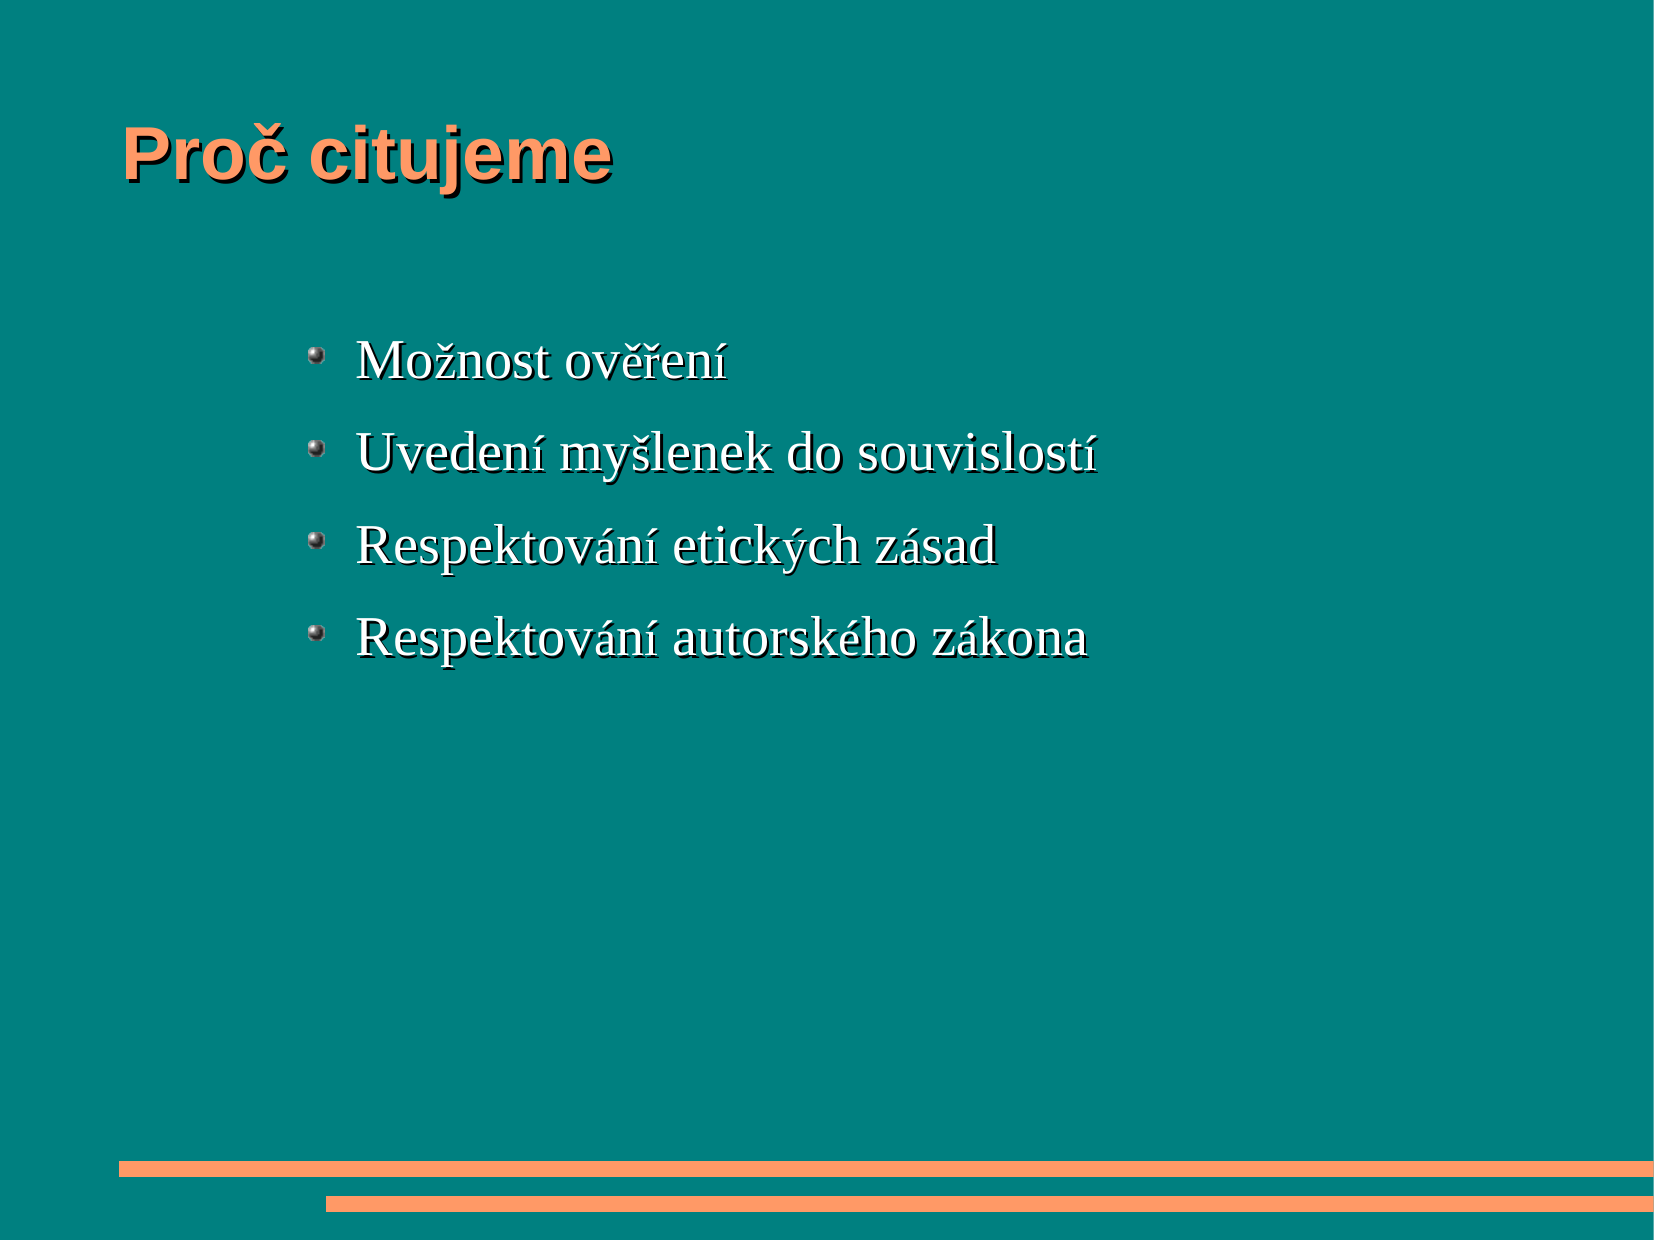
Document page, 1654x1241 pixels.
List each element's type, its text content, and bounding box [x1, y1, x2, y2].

title Proč citujeme [121, 46, 1534, 254]
list Možnost ověření Uvedení myšlenek do souvislostí Respektování etických zásad Respektování autorského zákona [121, 322, 1561, 1132]
